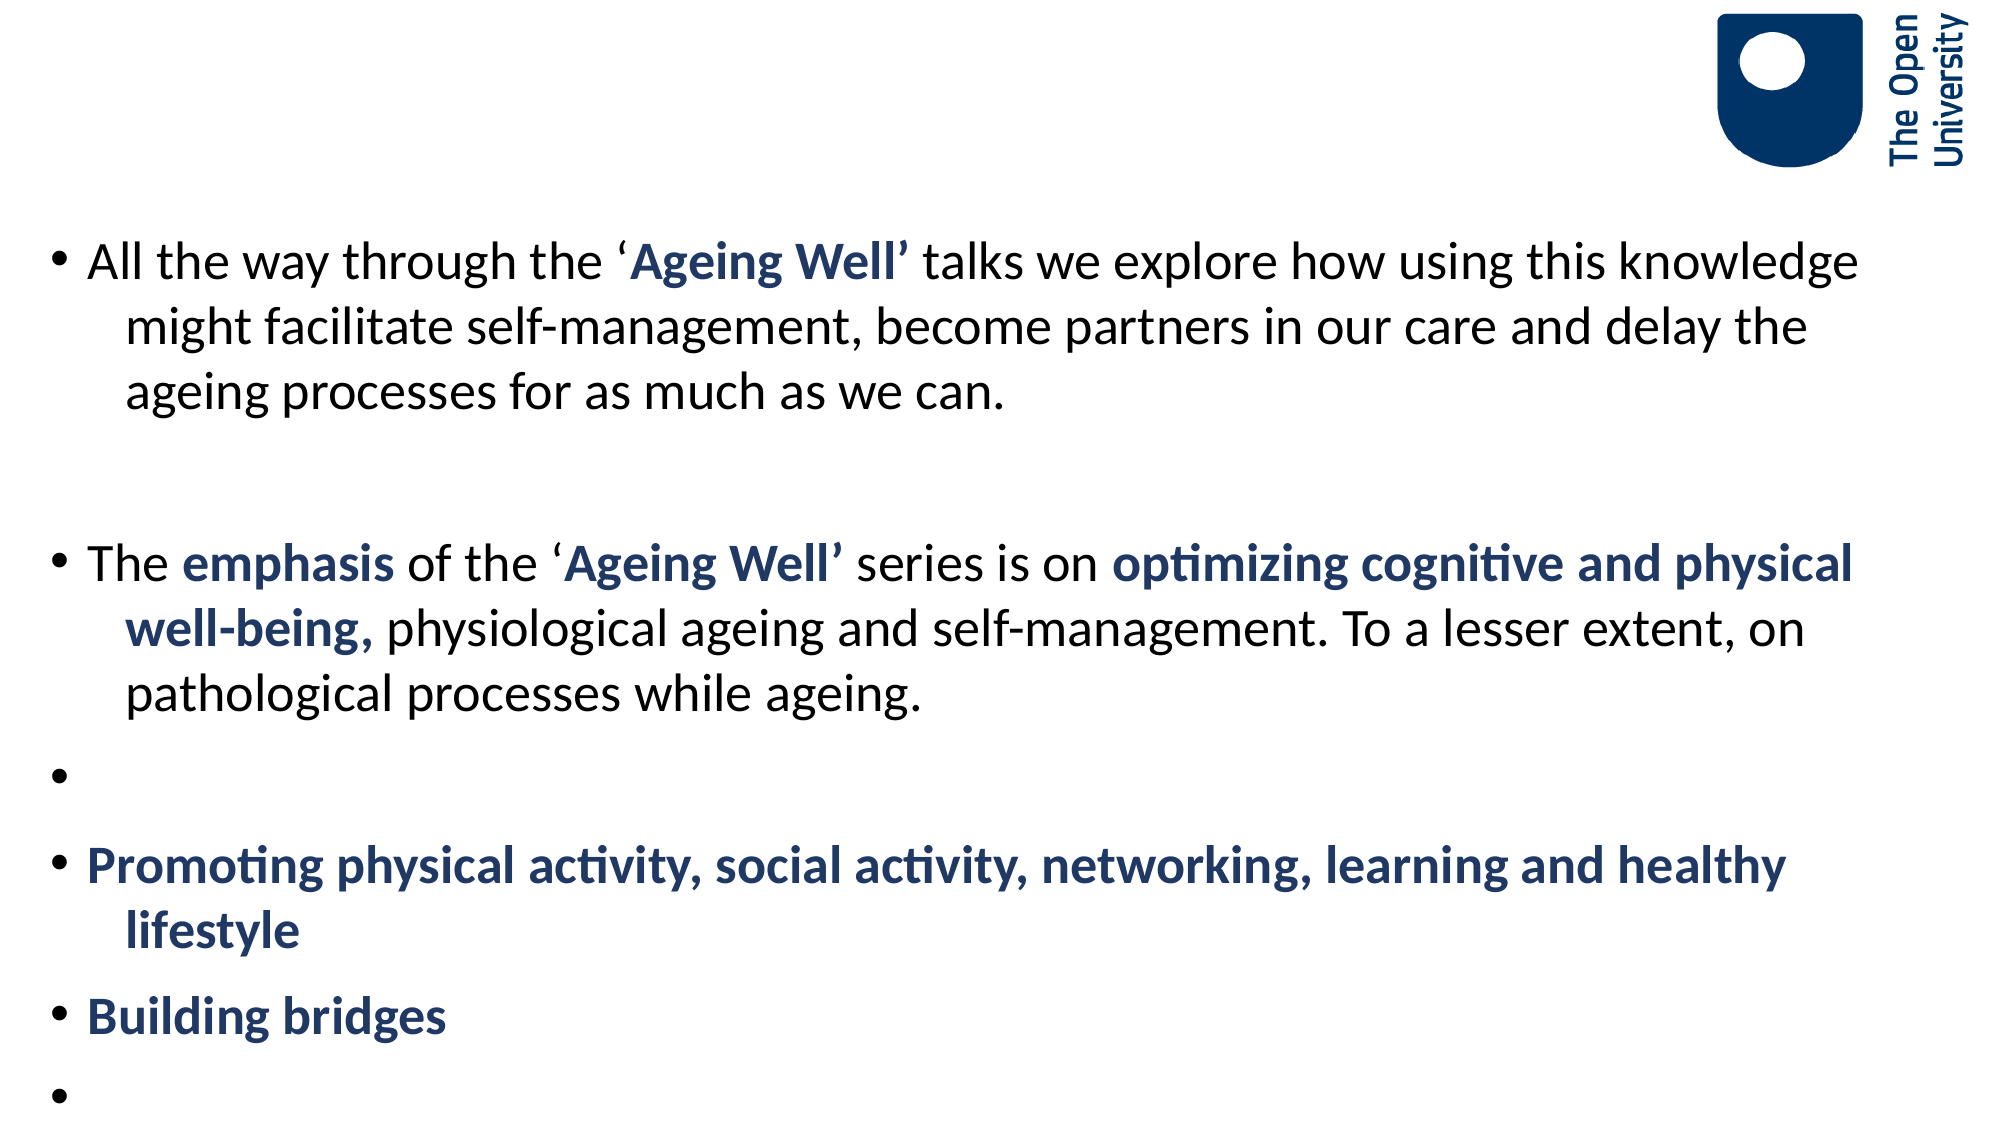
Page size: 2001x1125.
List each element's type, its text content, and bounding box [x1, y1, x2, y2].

list All the way through the ‘Ageing Well’ talks we explore how using this knowledge might facilitate self-management, become partners in our care and delay the ageing processes for as much as we can. The emphasis of the ‘Ageing Well’ series is on optimizing cognitive and physical well-being, physiological ageing and self-management. To a lesser extent, on pathological processes while ageing. Promoting physical activity, social activity, networking, learning and healthy lifestyle Building bridges [35, 131, 1981, 1100]
picture [1716, 10, 1971, 170]
